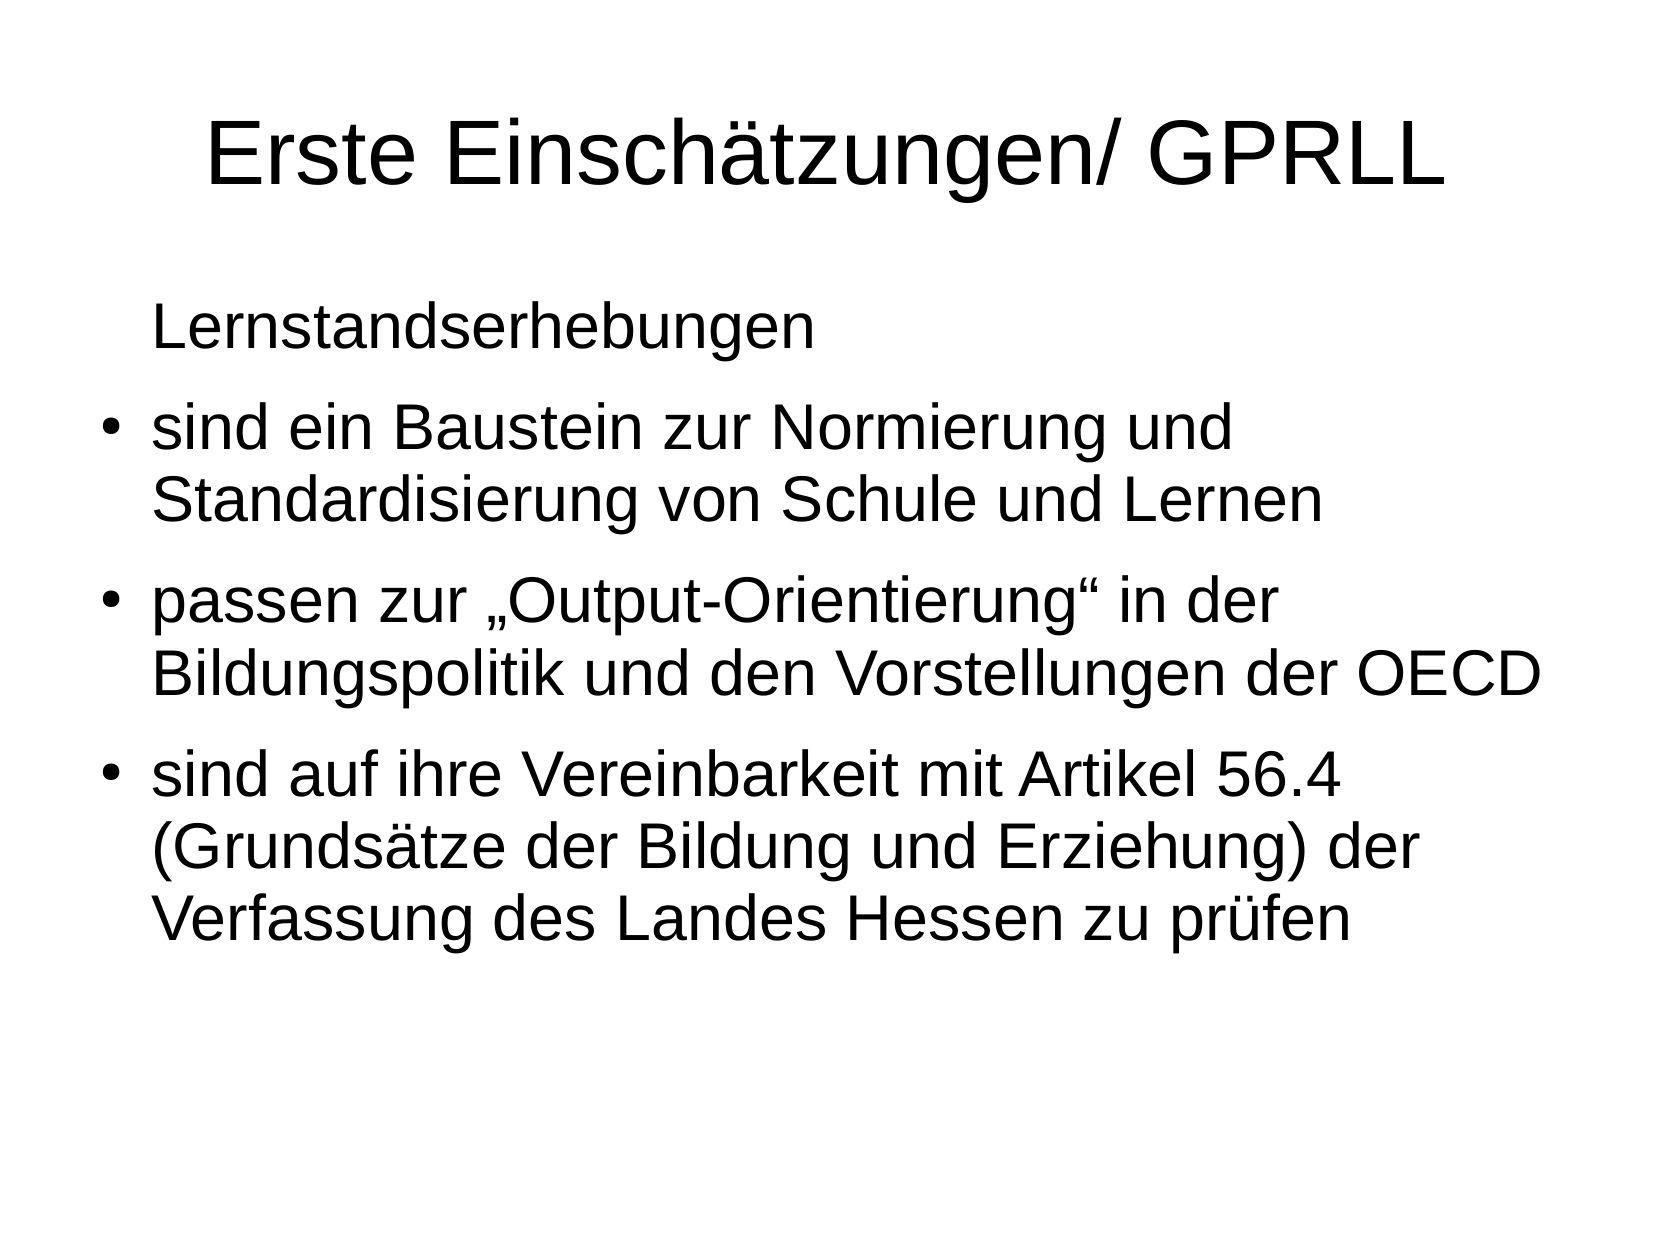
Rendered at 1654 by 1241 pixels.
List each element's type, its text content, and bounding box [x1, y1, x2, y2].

title Erste Einschätzungen/ GPRLL [82, 49, 1571, 257]
list Lernstandserhebungen sind ein Baustein zur Normierung und Standardisierung von Schule und Lernen passen zur „Output-Orientierung“ in der Bildungspolitik und den Vorstellungen der OECD sind auf ihre Vereinbarkeit mit Artikel 56.4 (Grundsätze der Bildung und Erziehung) der Verfassung des Landes Hessen zu prüfen [82, 290, 1571, 1010]
